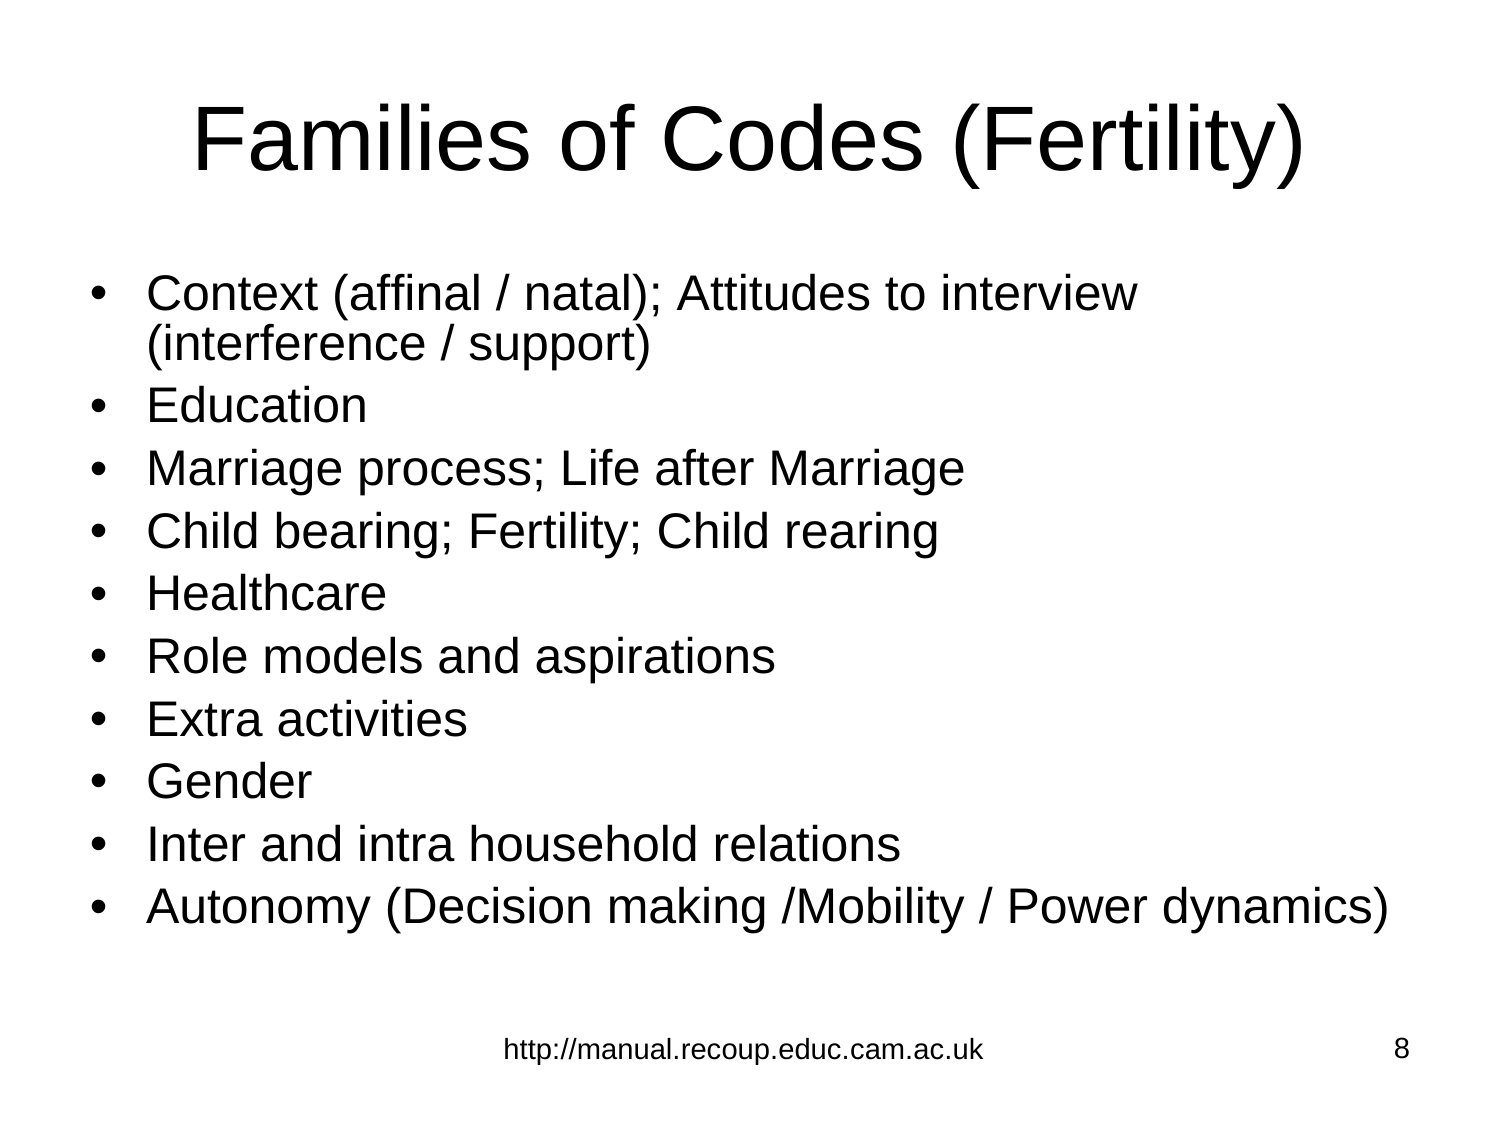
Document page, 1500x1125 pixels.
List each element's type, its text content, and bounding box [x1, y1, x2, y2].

title Families of Codes (Fertility) [75, 45, 1426, 233]
list Context (affinal / natal); Attitudes to interview (interference / support) Education Marriage process; Life after Marriage Child bearing; Fertility; Child rearing Healthcare Role models and aspirations Extra activities Gender Inter and intra household relations Autonomy (Decision making /Mobility / Power dynamics) [75, 262, 1426, 1006]
